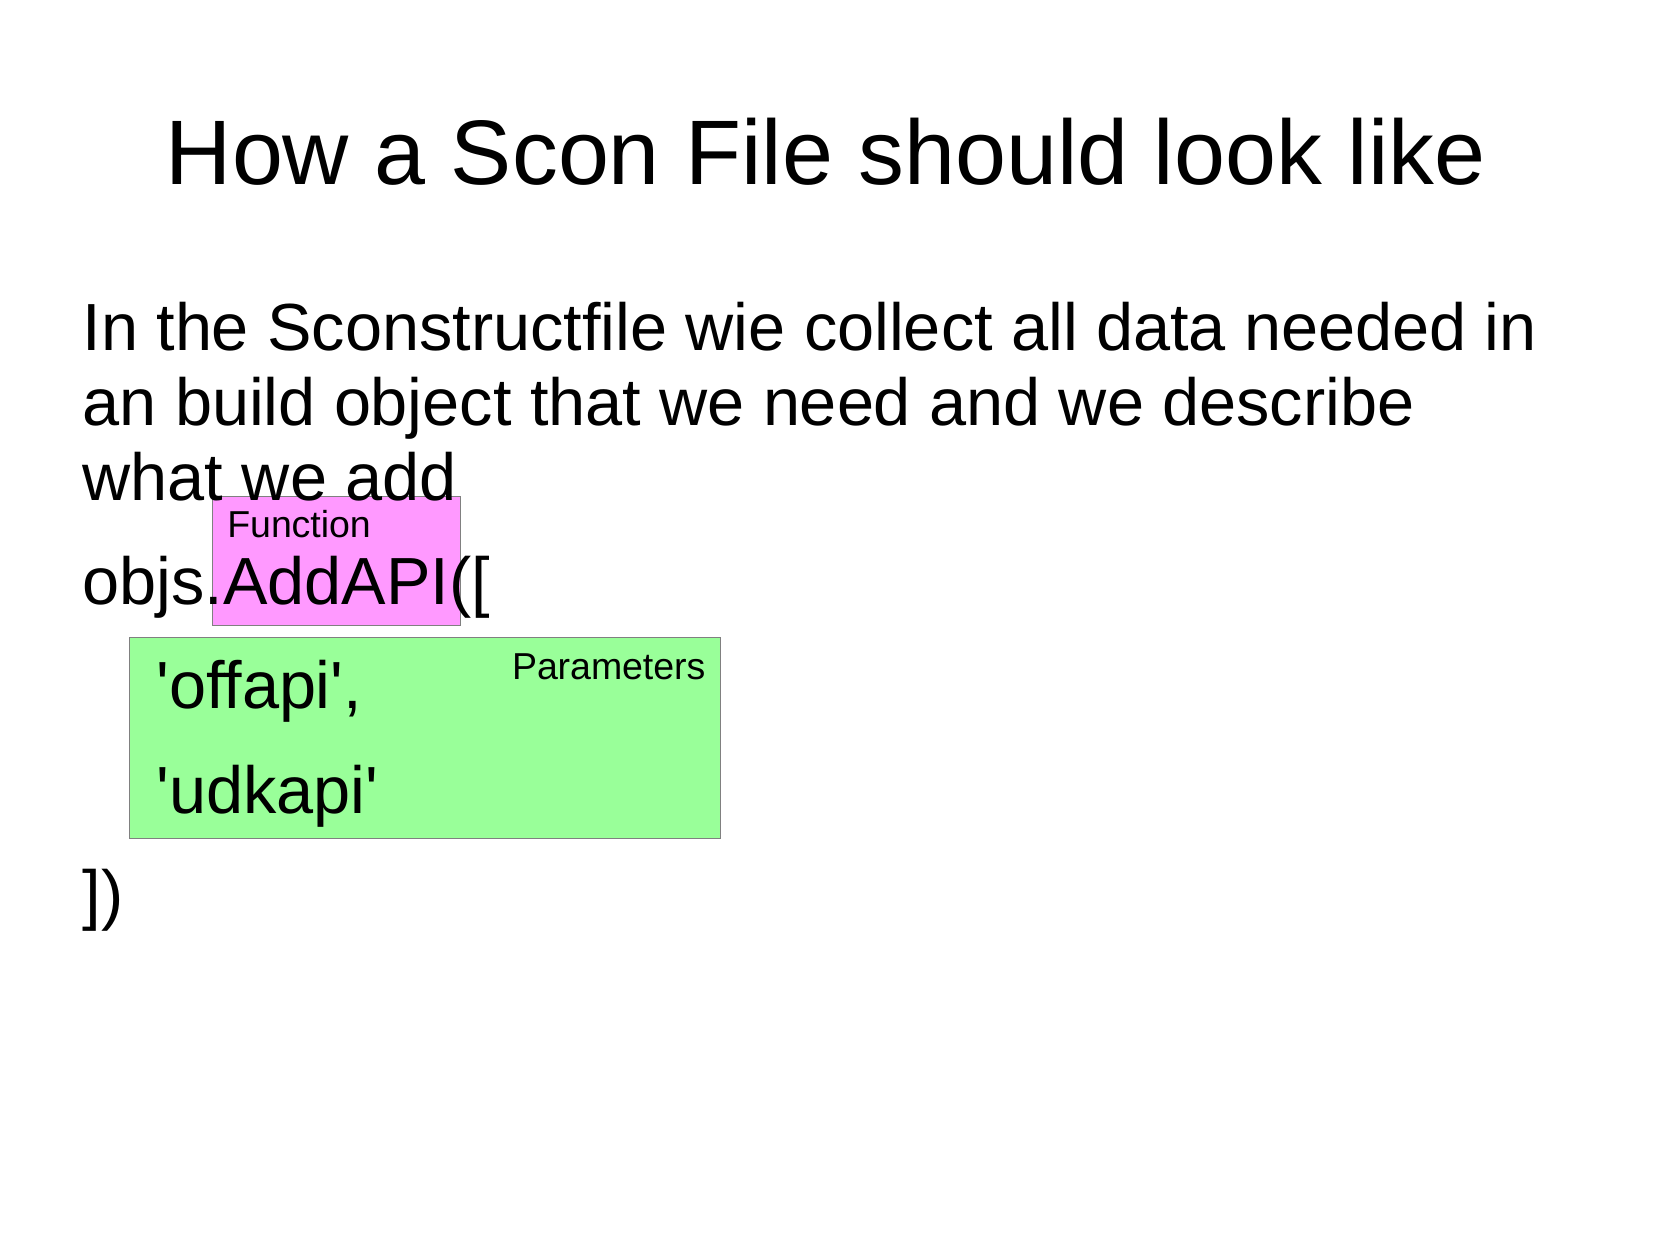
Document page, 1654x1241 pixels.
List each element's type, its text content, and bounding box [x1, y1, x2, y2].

list In the Sconstructfile wie collect all data needed in an build object that we need and we describe what we add objs.AddAPI([ 'offapi', 'udkapi' ]) [82, 290, 1571, 1241]
title How a Scon File should look like [82, 49, 1571, 257]
